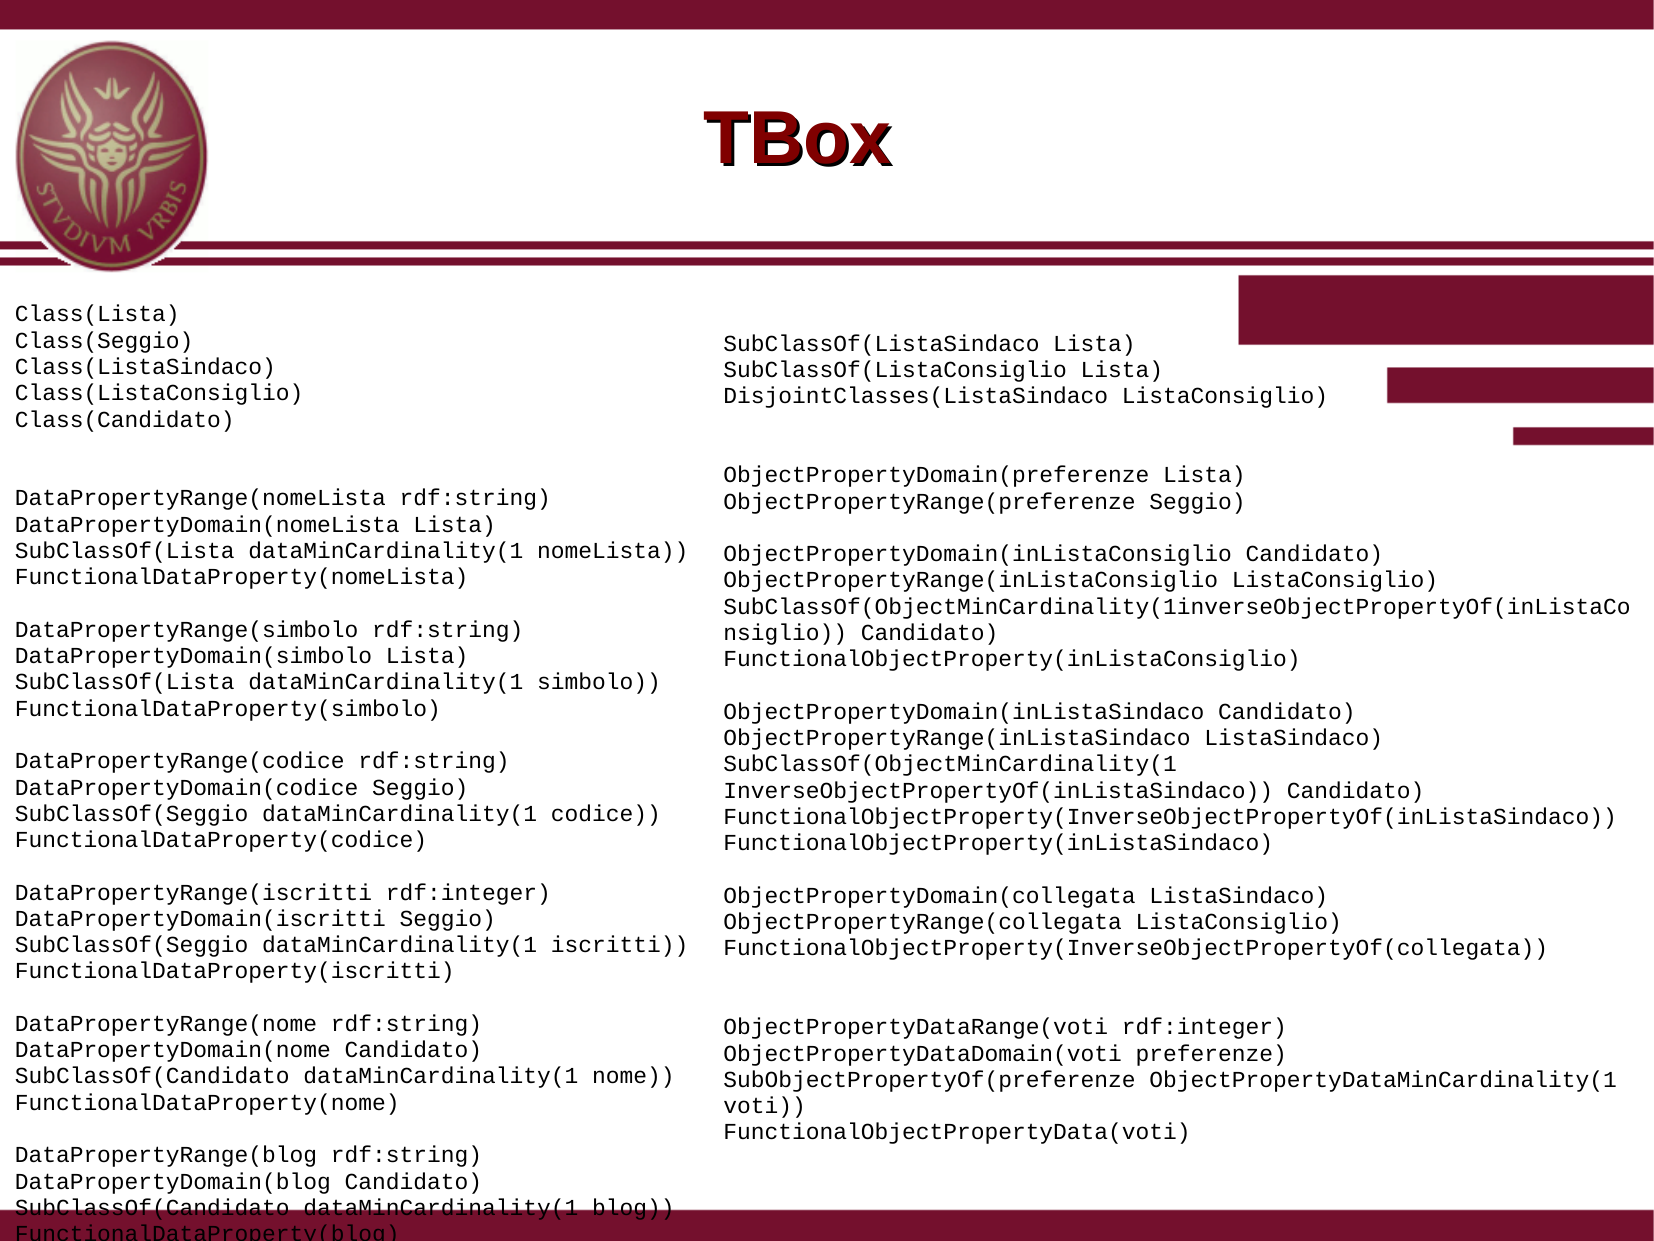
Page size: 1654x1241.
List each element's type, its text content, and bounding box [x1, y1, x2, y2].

text_box TBox [324, 88, 1270, 188]
text_box SubClassOf(ListaSindaco Lista) SubClassOf(ListaConsiglio Lista) DisjointClasses(ListaSindaco ListaConsiglio) ObjectPropertyDomain(preferenze Lista) ObjectPropertyRange(preferenze Seggio) ObjectPropertyDomain(inListaConsiglio Candidato) ObjectPropertyRange(inListaConsiglio ListaConsiglio) SubClassOf(ObjectMinCardinality(1inverseObjectPropertyOf(inListaConsiglio)) Candidato) FunctionalObjectProperty(inListaConsiglio) ObjectPropertyDomain(inListaSindaco Candidato) ObjectPropertyRange(inListaSindaco ListaSindaco) SubClassOf(ObjectMinCardinality(1 InverseObjectPropertyOf(inListaSindaco)) Candidato) FunctionalObjectProperty(InverseObjectPropertyOf(inListaSindaco)) FunctionalObjectProperty(inListaSindaco) ObjectPropertyDomain(collegata ListaSindaco) ObjectPropertyRange(collegata ListaConsiglio) FunctionalObjectProperty(InverseObjectPropertyOf(collegata)) ObjectPropertyDataRange(voti rdf:integer) ObjectPropertyDataDomain(voti preferenze) SubObjectPropertyOf(preferenze ObjectPropertyDataMinCardinality(1 voti)) FunctionalObjectPropertyData(voti) [708, 324, 1654, 1152]
picture [0, 0, 1654, 324]
text_box Class(Lista) Class(Seggio) Class(ListaSindaco) Class(ListaConsiglio) Class(Candidato) DataPropertyRange(nomeLista rdf:string) DataPropertyDomain(nomeLista Lista) SubClassOf(Lista dataMinCardinality(1 nomeLista)) FunctionalDataProperty(nomeLista) DataPropertyRange(simbolo rdf:string) DataPropertyDomain(simbolo Lista) SubClassOf(Lista dataMinCardinality(1 simbolo)) FunctionalDataProperty(simbolo) DataPropertyRange(codice rdf:string) DataPropertyDomain(codice Seggio) SubClassOf(Seggio dataMinCardinality(1 codice)) FunctionalDataProperty(codice) DataPropertyRange(iscritti rdf:integer) DataPropertyDomain(iscritti Seggio) SubClassOf(Seggio dataMinCardinality(1 iscritti)) FunctionalDataProperty(iscritti) DataPropertyRange(nome rdf:string) DataPropertyDomain(nome Candidato) SubClassOf(Candidato dataMinCardinality(1 nome)) FunctionalDataProperty(nome) DataPropertyRange(blog rdf:string) DataPropertyDomain(blog Candidato) SubClassOf(Candidato dataMinCardinality(1 blog)) FunctionalDataProperty(blog) [0, 295, 709, 1241]
picture [709, 1152, 1654, 1241]
